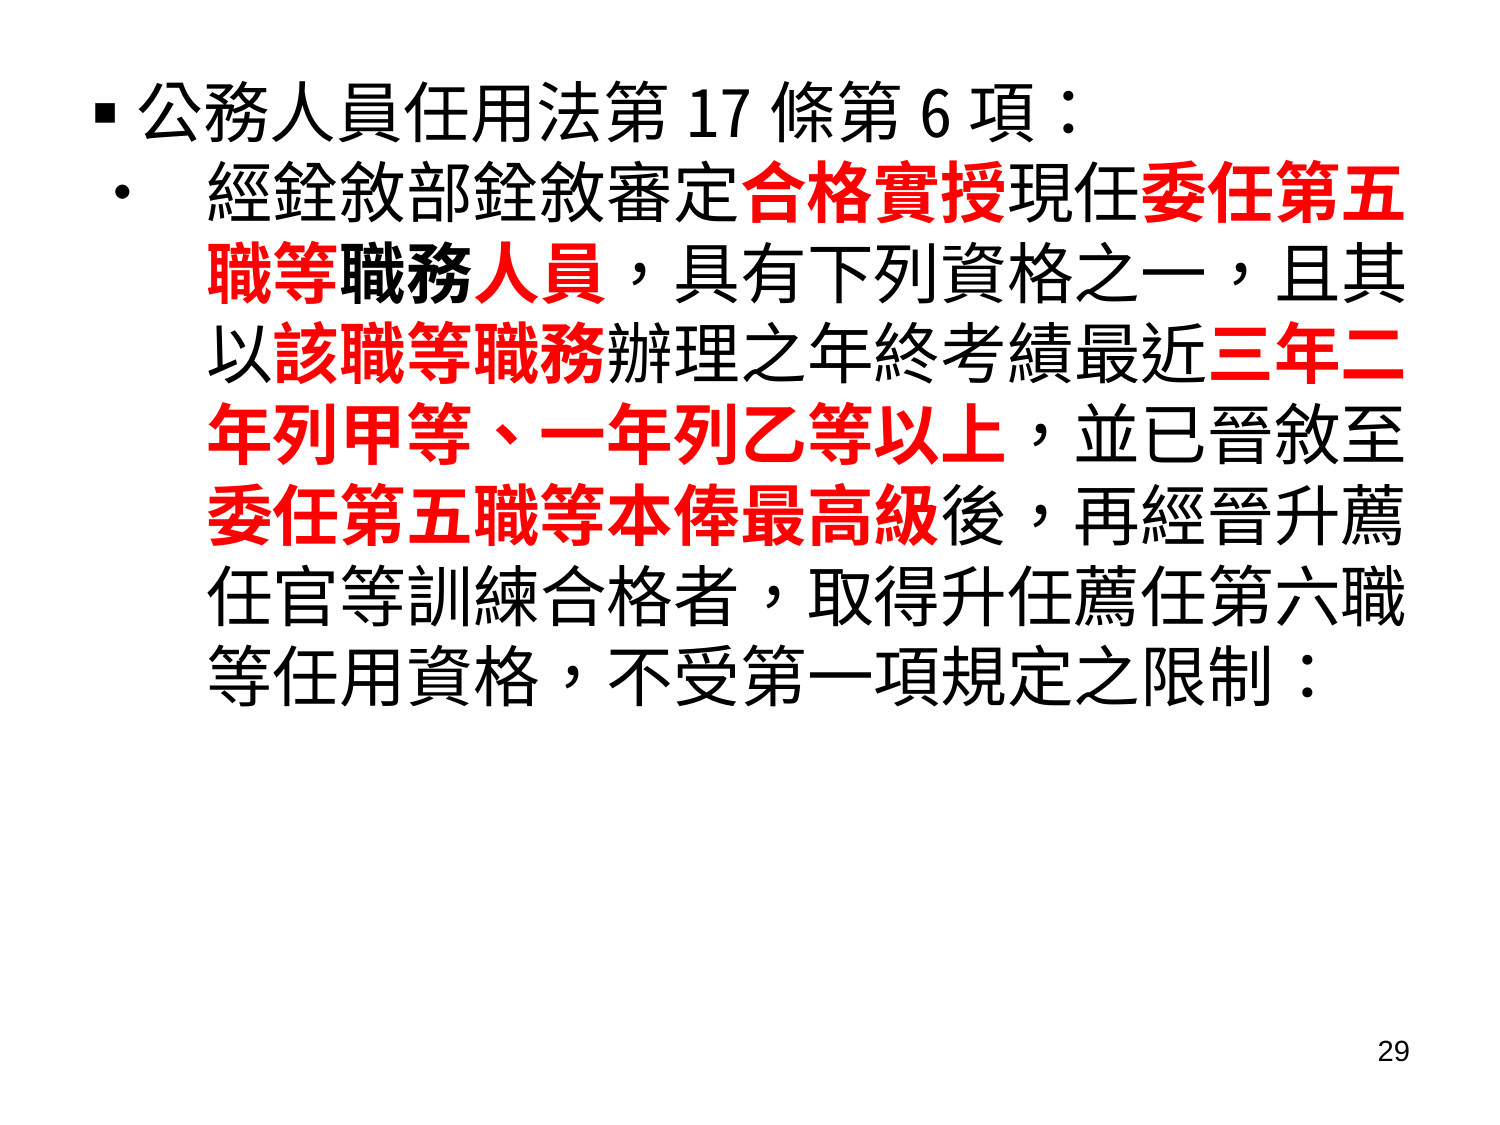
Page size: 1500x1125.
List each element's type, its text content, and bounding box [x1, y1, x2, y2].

list 公務人員任用法第17條第6項： • 經銓敘部銓敘審定合格實授現任委任第五 職等職務人員，具有下列資格之一，且其 以該職等職務辦理之年終考績最近三年二 年列甲等、一年列乙等以上，並已晉敘至 委任第五職等本俸最高級後，再經晉升薦 任官等訓練合格者，取得升任薦任第六職 等任用資格，不受第一項規定之限制： [75, 78, 1426, 1005]
